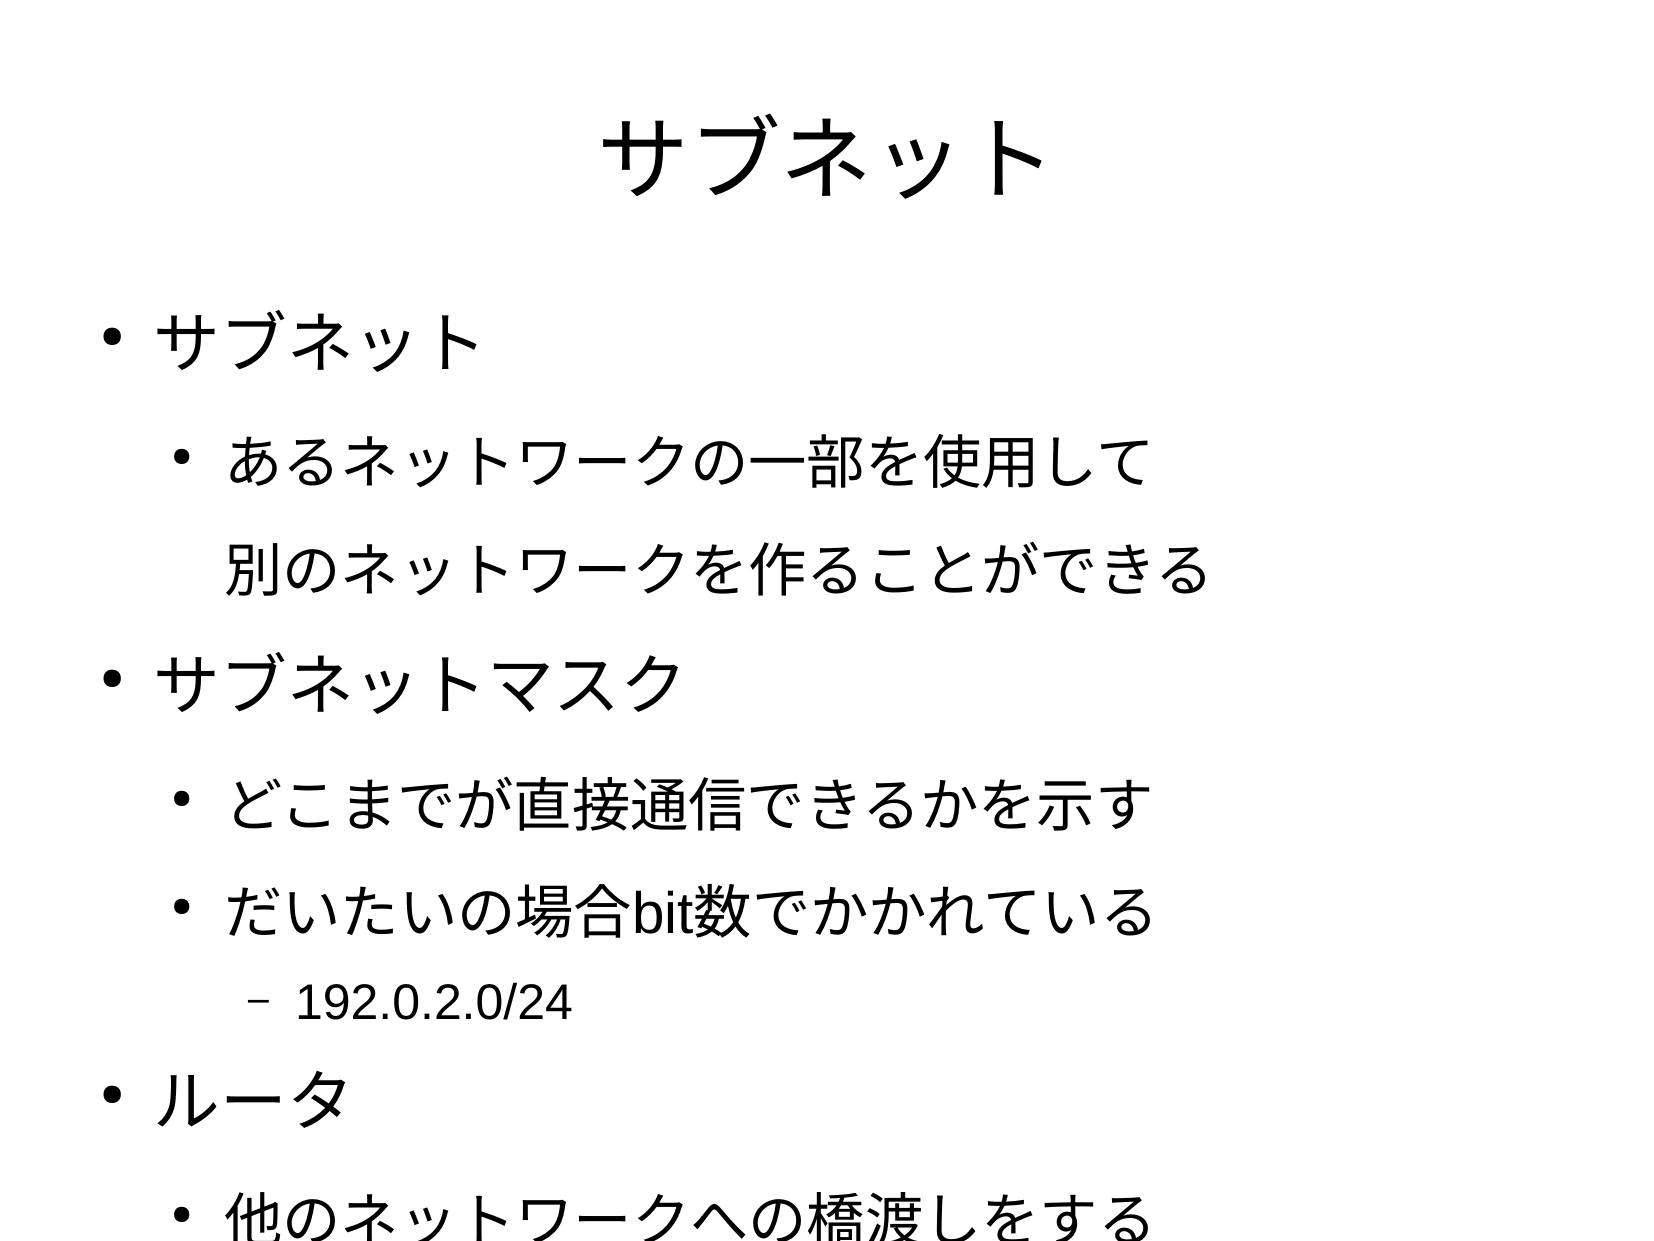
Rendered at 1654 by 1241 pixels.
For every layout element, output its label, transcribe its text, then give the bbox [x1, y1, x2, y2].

title サブネット [82, 49, 1571, 257]
list サブネット あるネットワークの一部を使用して 別のネットワークを作ることができる サブネットマスク どこまでが直接通信できるかを示す だいたいの場合bit数でかかれている 192.0.2.0/24 ルータ 他のネットワークへの橋渡しをする [82, 290, 1571, 1172]
